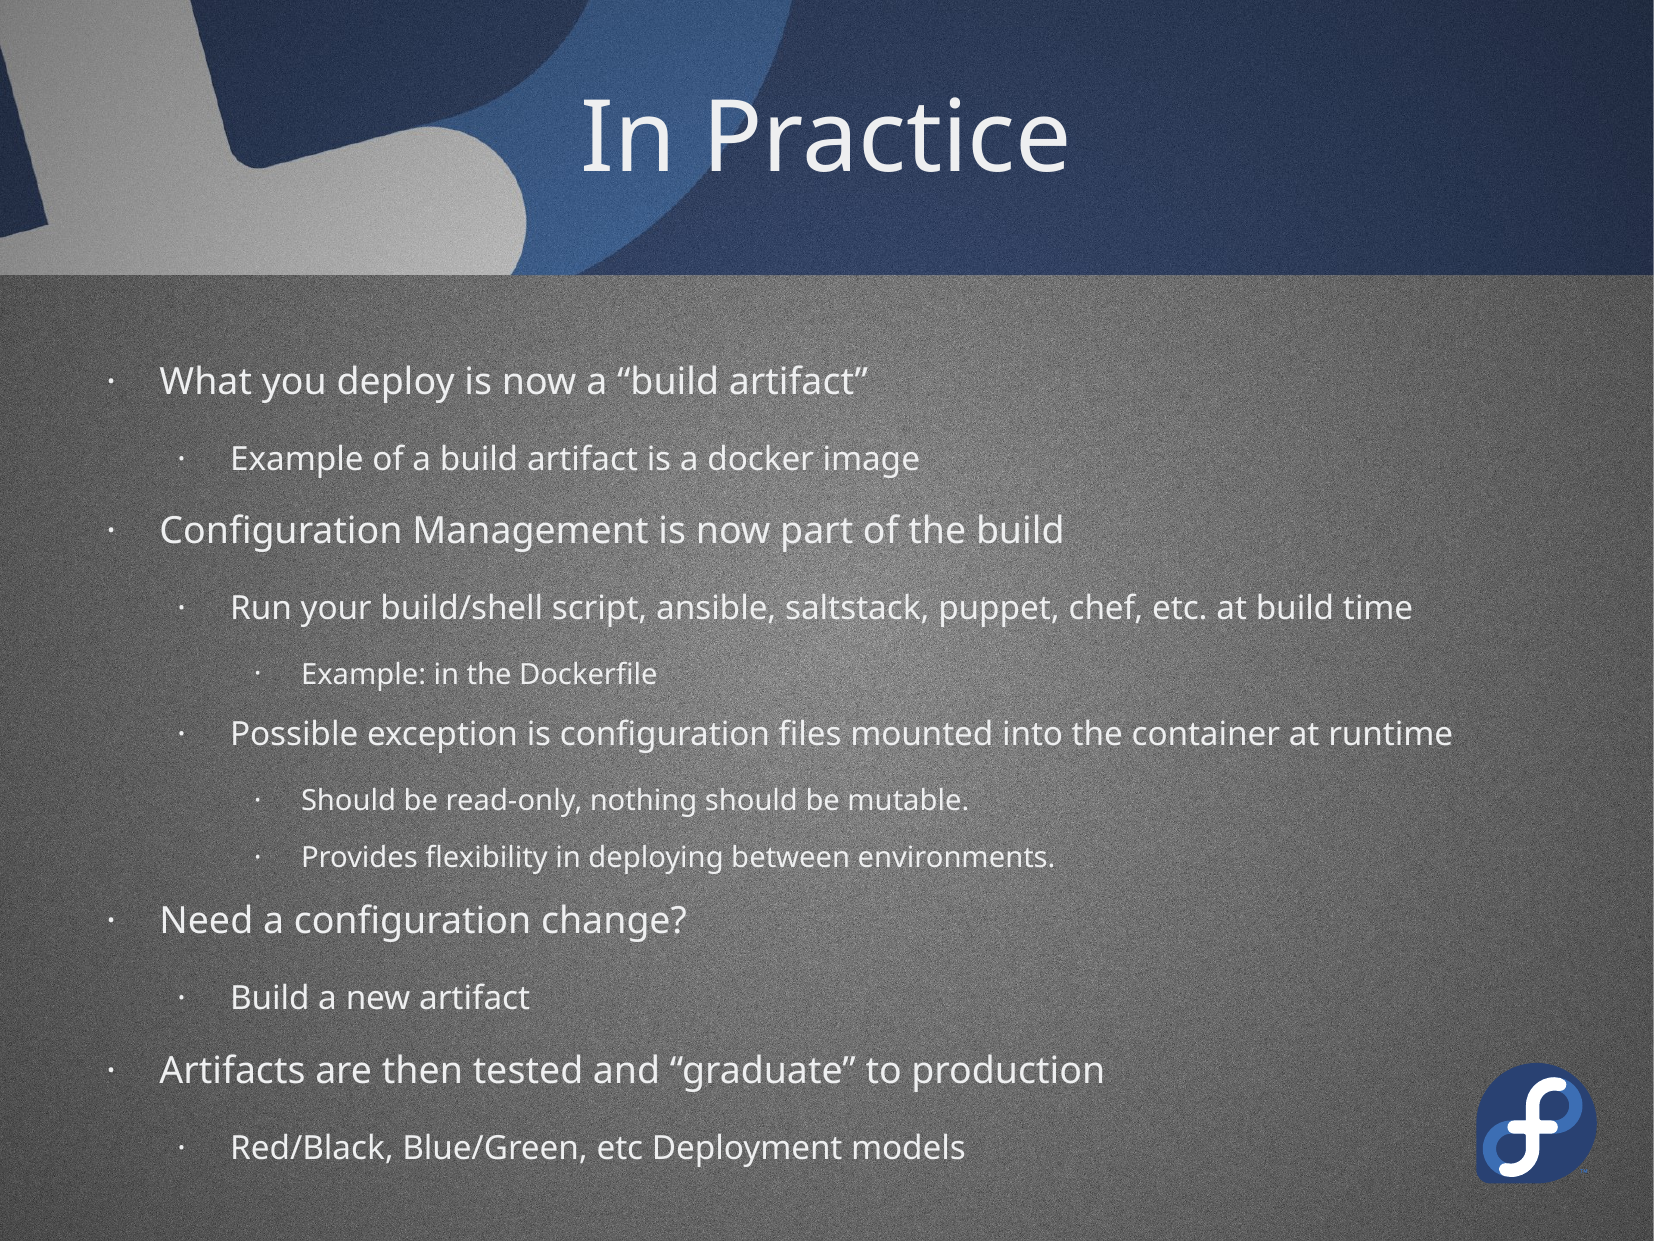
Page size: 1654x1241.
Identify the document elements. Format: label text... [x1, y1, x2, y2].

list What you deploy is now a “build artifact” Example of a build artifact is a docker image Configuration Management is now part of the build Run your build/shell script, ansible, saltstack, puppet, chef, etc. at build time Example: in the Dockerfile Possible exception is configuration files mounted into the container at runtime Should be read-only, nothing should be mutable. Provides flexibility in deploying between environments. Need a configuration change? Build a new artifact Artifacts are then tested and “graduate” to production Red/Black, Blue/Green, etc Deployment models [88, 354, 1565, 1156]
picture [0, 0, 1654, 1241]
title In Practice [88, 29, 1565, 237]
